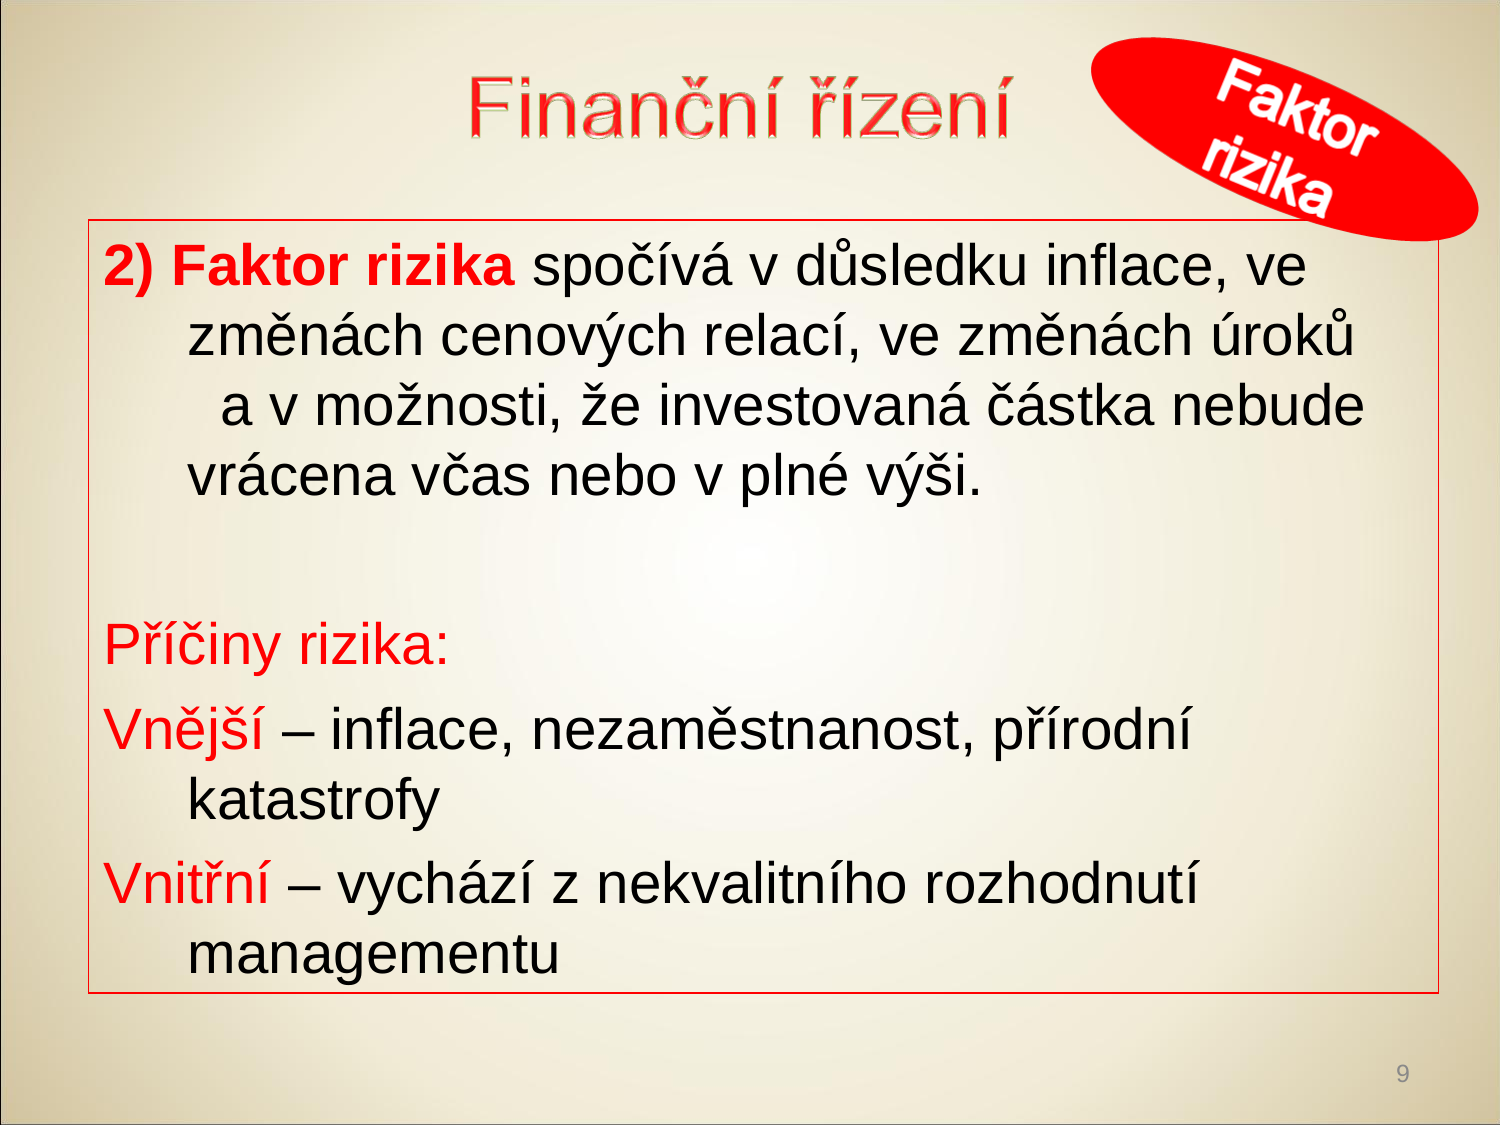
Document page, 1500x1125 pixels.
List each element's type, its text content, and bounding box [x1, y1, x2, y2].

text_box <číslo> [1074, 1042, 1426, 1103]
text_box [413, 28, 1066, 166]
list 2) Faktor rizika spočívá v důsledku inflace, ve změnách cenových relací, ve změnách úroků a v možnosti, že investovaná částka nebude vrácena včas nebo v plné výši. Příčiny rizika: Vnější – inflace, nezaměstnanost, přírodní katastrofy Vnitřní – vychází z nekvalitního rozhodnutí managementu [88, 220, 1439, 994]
picture [0, 0, 1500, 1125]
